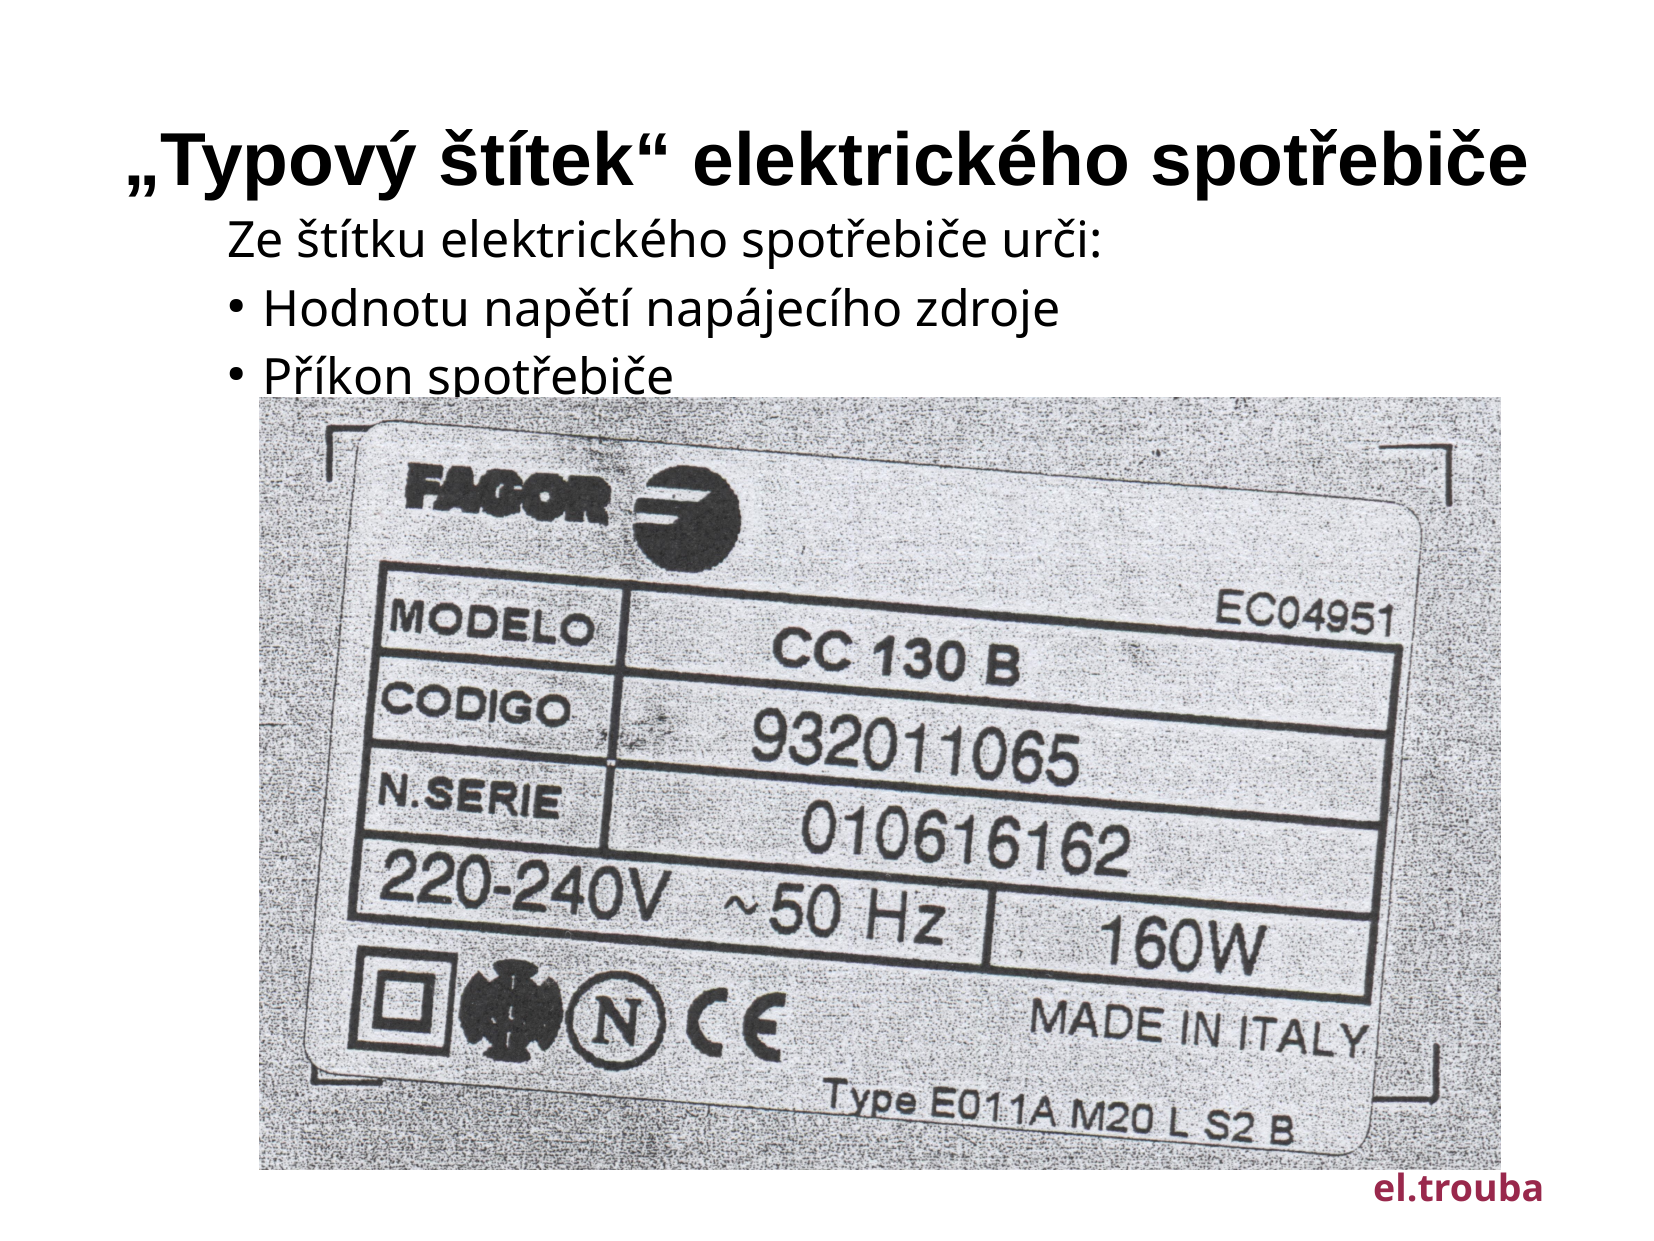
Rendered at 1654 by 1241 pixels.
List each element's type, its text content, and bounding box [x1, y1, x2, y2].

picture [259, 397, 1501, 1170]
text_box el.trouba [1358, 1153, 1630, 1221]
text_box Ze štítku elektrického spotřebiče urči: Hodnotu napětí napájecího zdroje Příkon spotřebiče [212, 212, 1489, 402]
title „Typový štítek“ elektrického spotřebiče [82, 94, 1571, 225]
